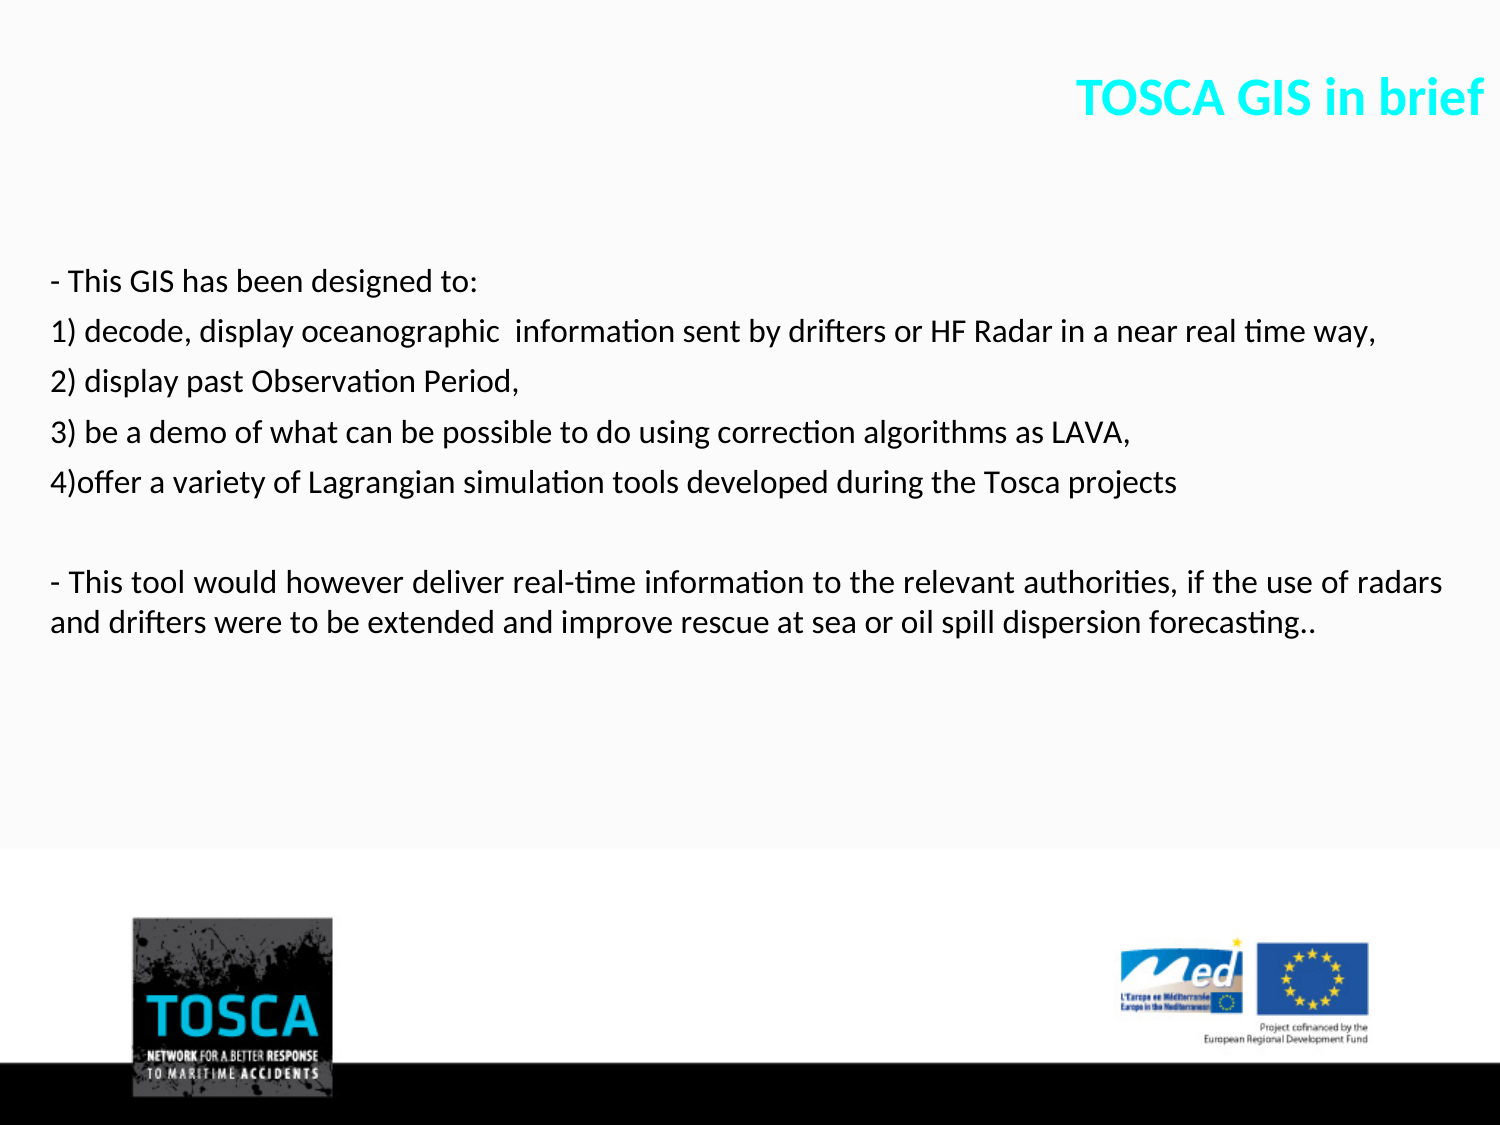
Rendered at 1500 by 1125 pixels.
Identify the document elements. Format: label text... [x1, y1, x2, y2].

text_box - This GIS has been designed to: 1) decode, display oceanographic information sent by drifters or HF Radar in a near real time way, 2) display past Observation Period, 3) be a demo of what can be possible to do using correction algorithms as LAVA, 4)offer a variety of Lagrangian simulation tools developed during the Tosca projects - This tool would however deliver real-time information to the relevant authorities, if the use of radars and drifters were to be extended and improve rescue at sea or oil spill dispersion forecasting.. [35, 200, 1461, 864]
picture [0, 0, 1500, 1125]
title TOSCA GIS in brief [194, 0, 1500, 188]
